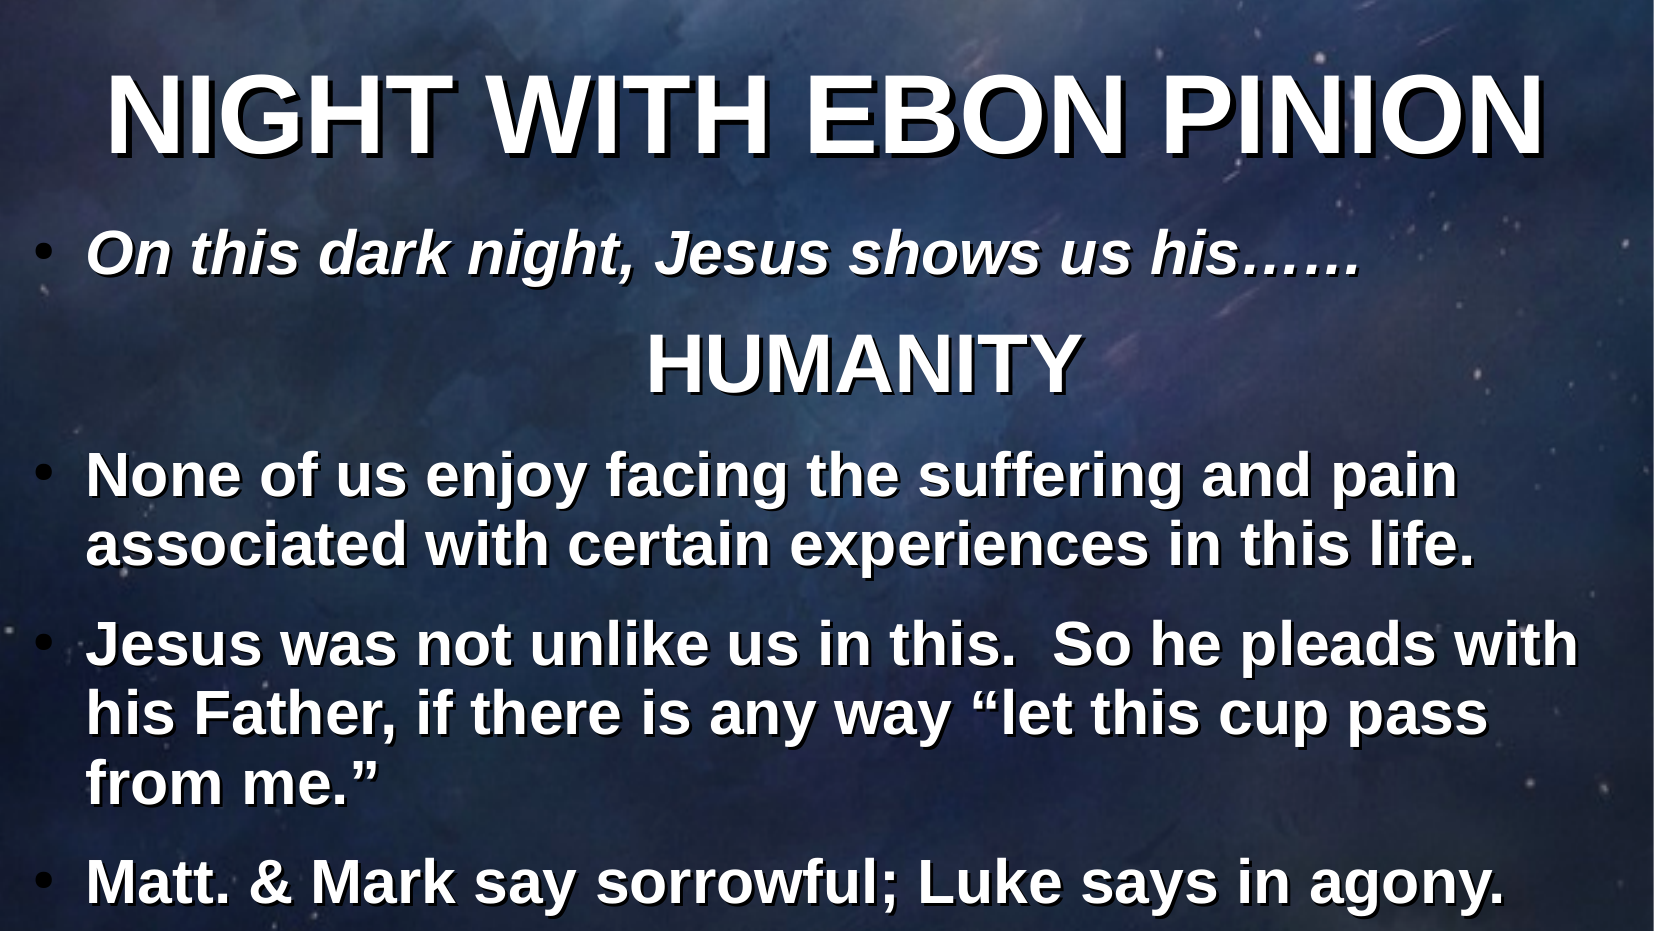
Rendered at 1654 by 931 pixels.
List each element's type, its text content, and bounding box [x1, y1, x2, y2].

title NIGHT WITH EBON PINION [82, 37, 1571, 193]
picture [0, 0, 1654, 931]
list On this dark night, Jesus shows us his…… HUMANITY None of us enjoy facing the suffering and pain associated with certain experiences in this life. Jesus was not unlike us in this. So he pleads with his Father, if there is any way “let this cup pass from me.” Matt. & Mark say sorrowful; Luke says in agony. [15, 217, 1643, 931]
